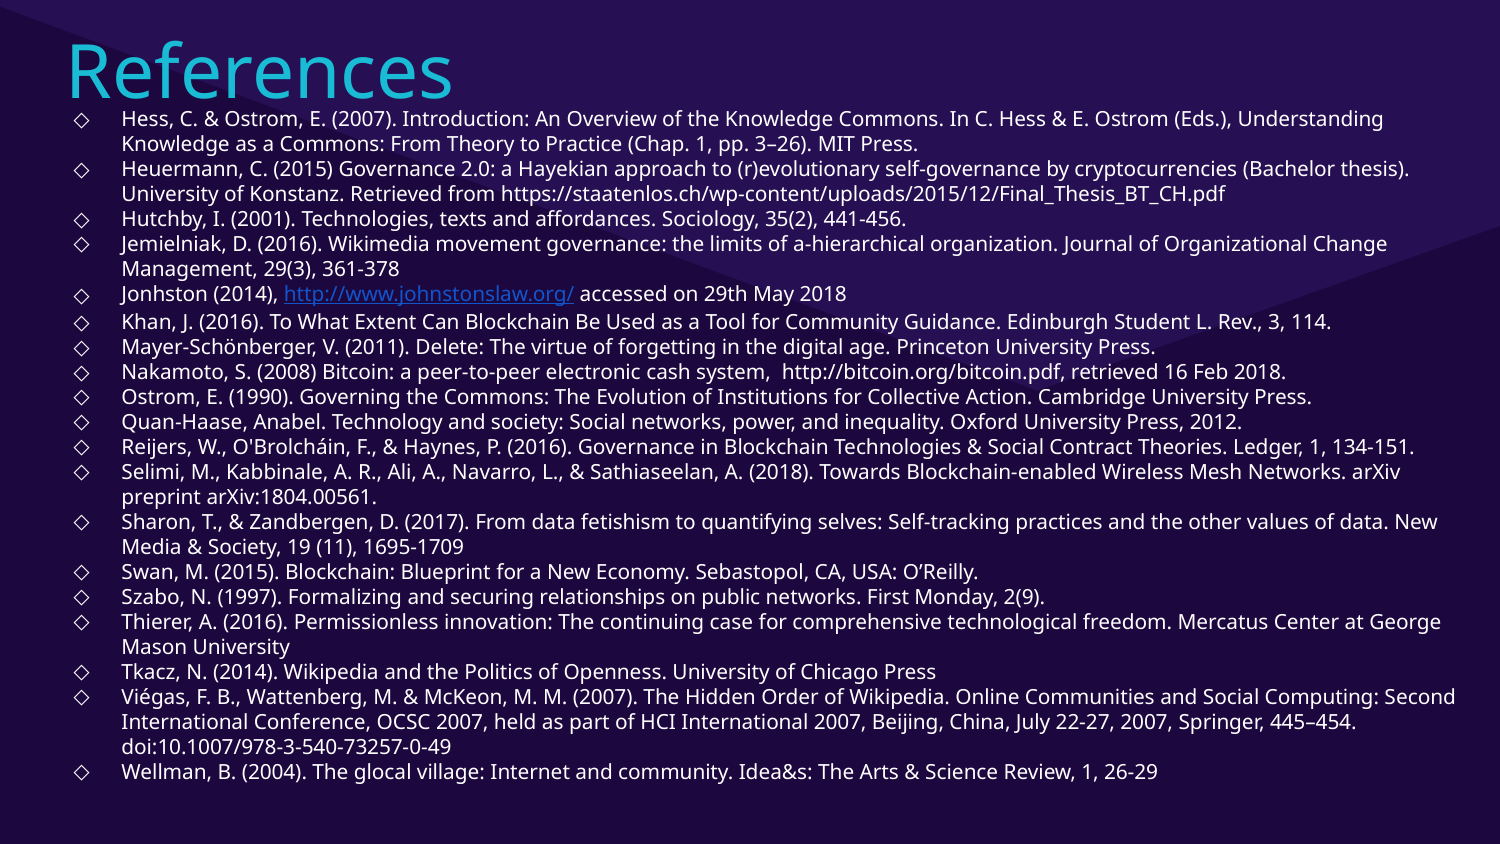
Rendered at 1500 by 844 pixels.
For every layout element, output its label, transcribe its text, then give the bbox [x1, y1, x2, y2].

title References [50, 22, 1472, 90]
list Hess, C. & Ostrom, E. (2007). Introduction: An Overview of the Knowledge Commons. In C. Hess & E. Ostrom (Eds.), Understanding Knowledge as a Commons: From Theory to Practice (Chap. 1, pp. 3–26). MIT Press. Heuermann, C. (2015) Governance 2.0: a Hayekian approach to (r)evolutionary self-governance by cryptocurrencies (Bachelor thesis). University of Konstanz. Retrieved from https://staatenlos.ch/wp-content/uploads/2015/12/Final_Thesis_BT_CH.pdf Hutchby, I. (2001). Technologies, texts and affordances. Sociology, 35(2), 441-456. Jemielniak, D. (2016). Wikimedia movement governance: the limits of a-hierarchical organization. Journal of Organizational Change Management, 29(3), 361-378 Jonhston (2014), http://www.johnstonslaw.org/ accessed on 29th May 2018 Khan, J. (2016). To What Extent Can Blockchain Be Used as a Tool for Community Guidance. Edinburgh Student L. Rev., 3, 114. Mayer-Schönberger, V. (2011). Delete: The virtue of forgetting in the digital age. Princeton University Press. Nakamoto, S. (2008) Bitcoin: a peer-to-peer electronic cash system, http://bitcoin.org/bitcoin.pdf, retrieved 16 Feb 2018. Ostrom, E. (1990). Governing the Commons: The Evolution of Institutions for Collective Action. Cambridge University Press. Quan-Haase, Anabel. Technology and society: Social networks, power, and inequality. Oxford University Press, 2012. Reijers, W., O'Brolcháin, F., & Haynes, P. (2016). Governance in Blockchain Technologies & Social Contract Theories. Ledger, 1, 134-151. Selimi, M., Kabbinale, A. R., Ali, A., Navarro, L., & Sathiaseelan, A. (2018). Towards Blockchain-enabled Wireless Mesh Networks. arXiv preprint arXiv:1804.00561. Sharon, T., & Zandbergen, D. (2017). From data fetishism to quantifying selves: Self-tracking practices and the other values of data. New Media & Society, 19 (11), 1695-1709 Swan, M. (2015). Blockchain: Blueprint for a New Economy. Sebastopol, CA, USA: O’Reilly. Szabo, N. (1997). Formalizing and securing relationships on public networks. First Monday, 2(9). Thierer, A. (2016). Permissionless innovation: The continuing case for comprehensive technological freedom. Mercatus Center at George Mason University Tkacz, N. (2014). Wikipedia and the Politics of Openness. University of Chicago Press Viégas, F. B., Wattenberg, M. & McKeon, M. M. (2007). The Hidden Order of Wikipedia. Online Communities and Social Computing: Second International Conference, OCSC 2007, held as part of HCI International 2007, Beijing, China, July 22-27, 2007, Springer, 445–454. doi:10.1007/978-3-540-73257-0-49 Wellman, B. (2004). The glocal village: Internet and community. Idea&s: The Arts & Science Review, 1, 26-29 [31, 90, 1484, 739]
